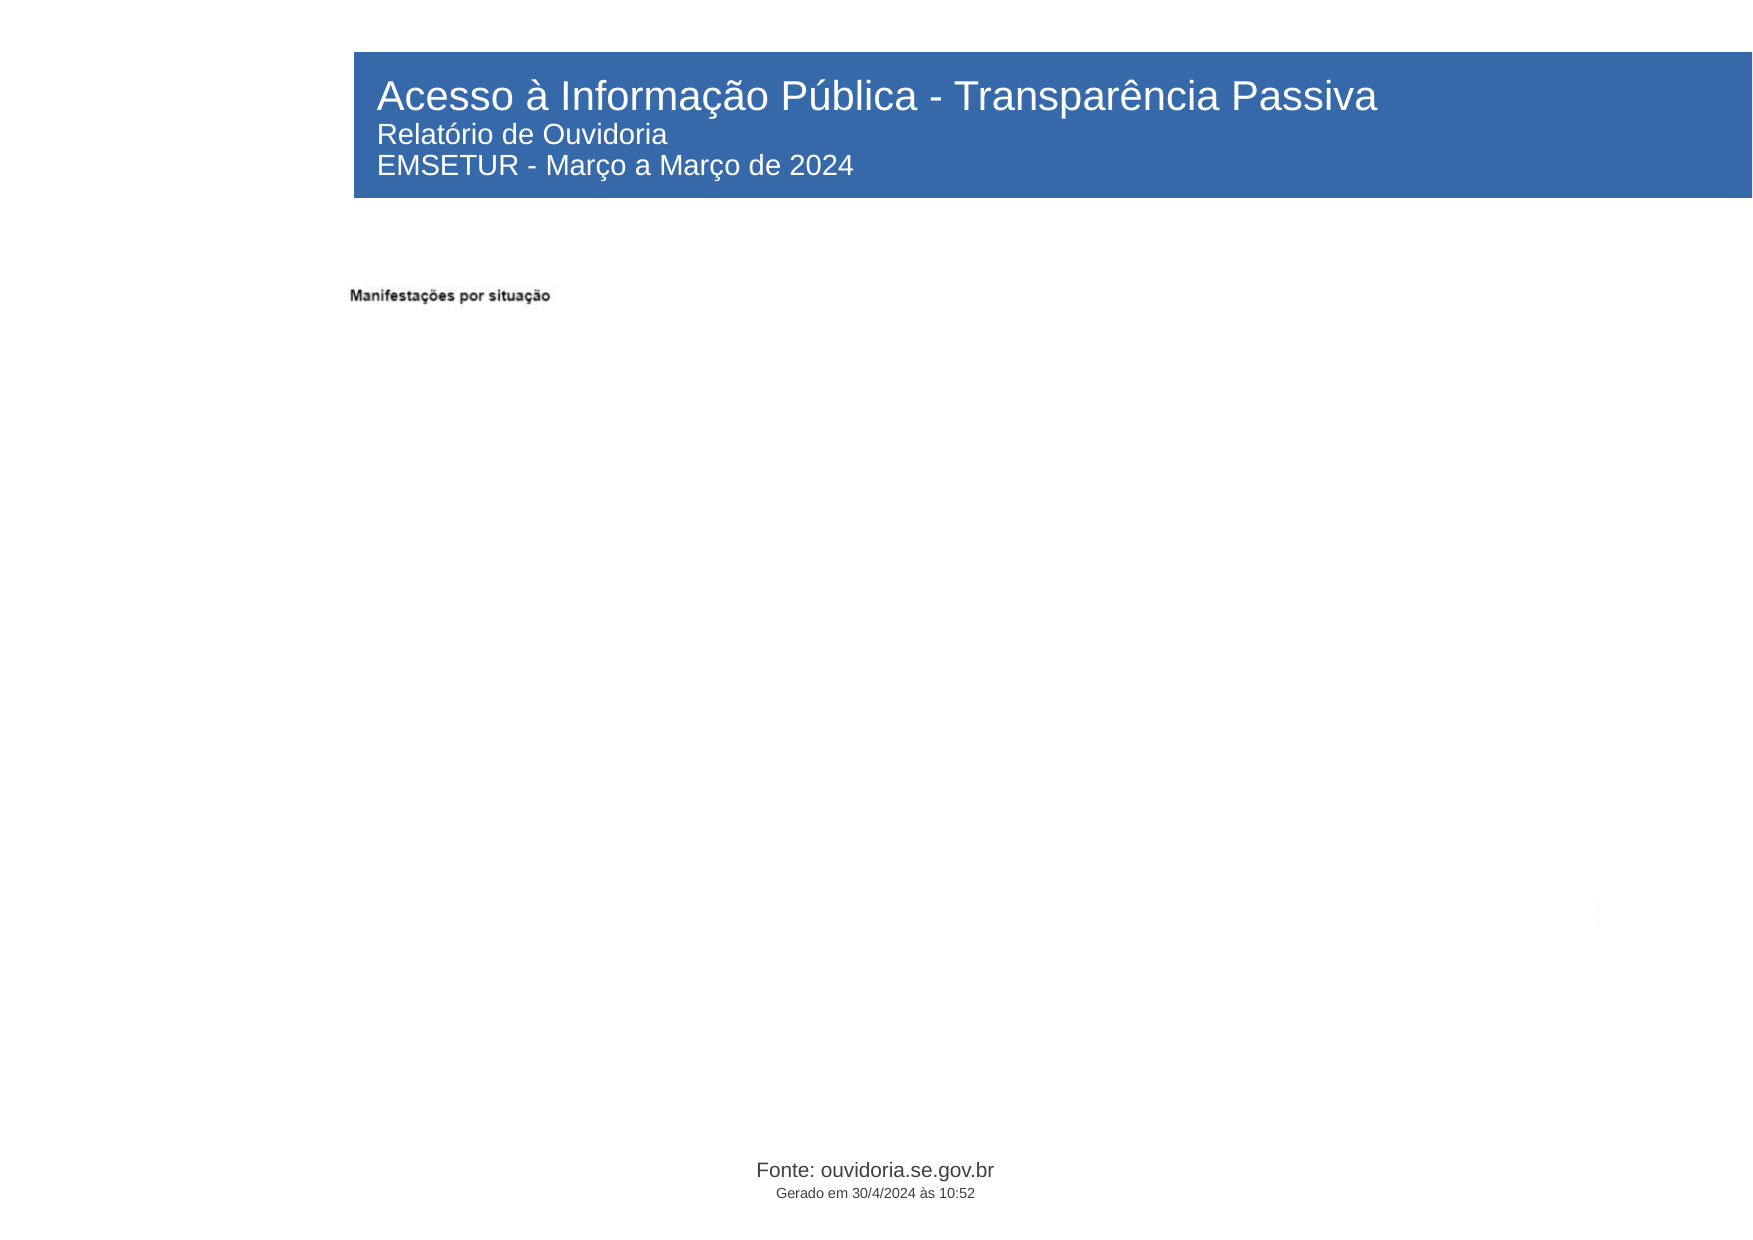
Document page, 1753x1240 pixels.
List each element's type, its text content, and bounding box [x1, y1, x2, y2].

text_box [155, 211, 1599, 1028]
text_box Fonte: ouvidoria.se.gov.br Gerado em 30/4/2024 às 10:52 [756, 1158, 1023, 1208]
text_box [354, 52, 1752, 198]
text_box Acesso à Informação Pública - Transparência Passiva Relatório de Ouvidoria EMSETUR - Março a Março de 2024 [376, 72, 1403, 186]
